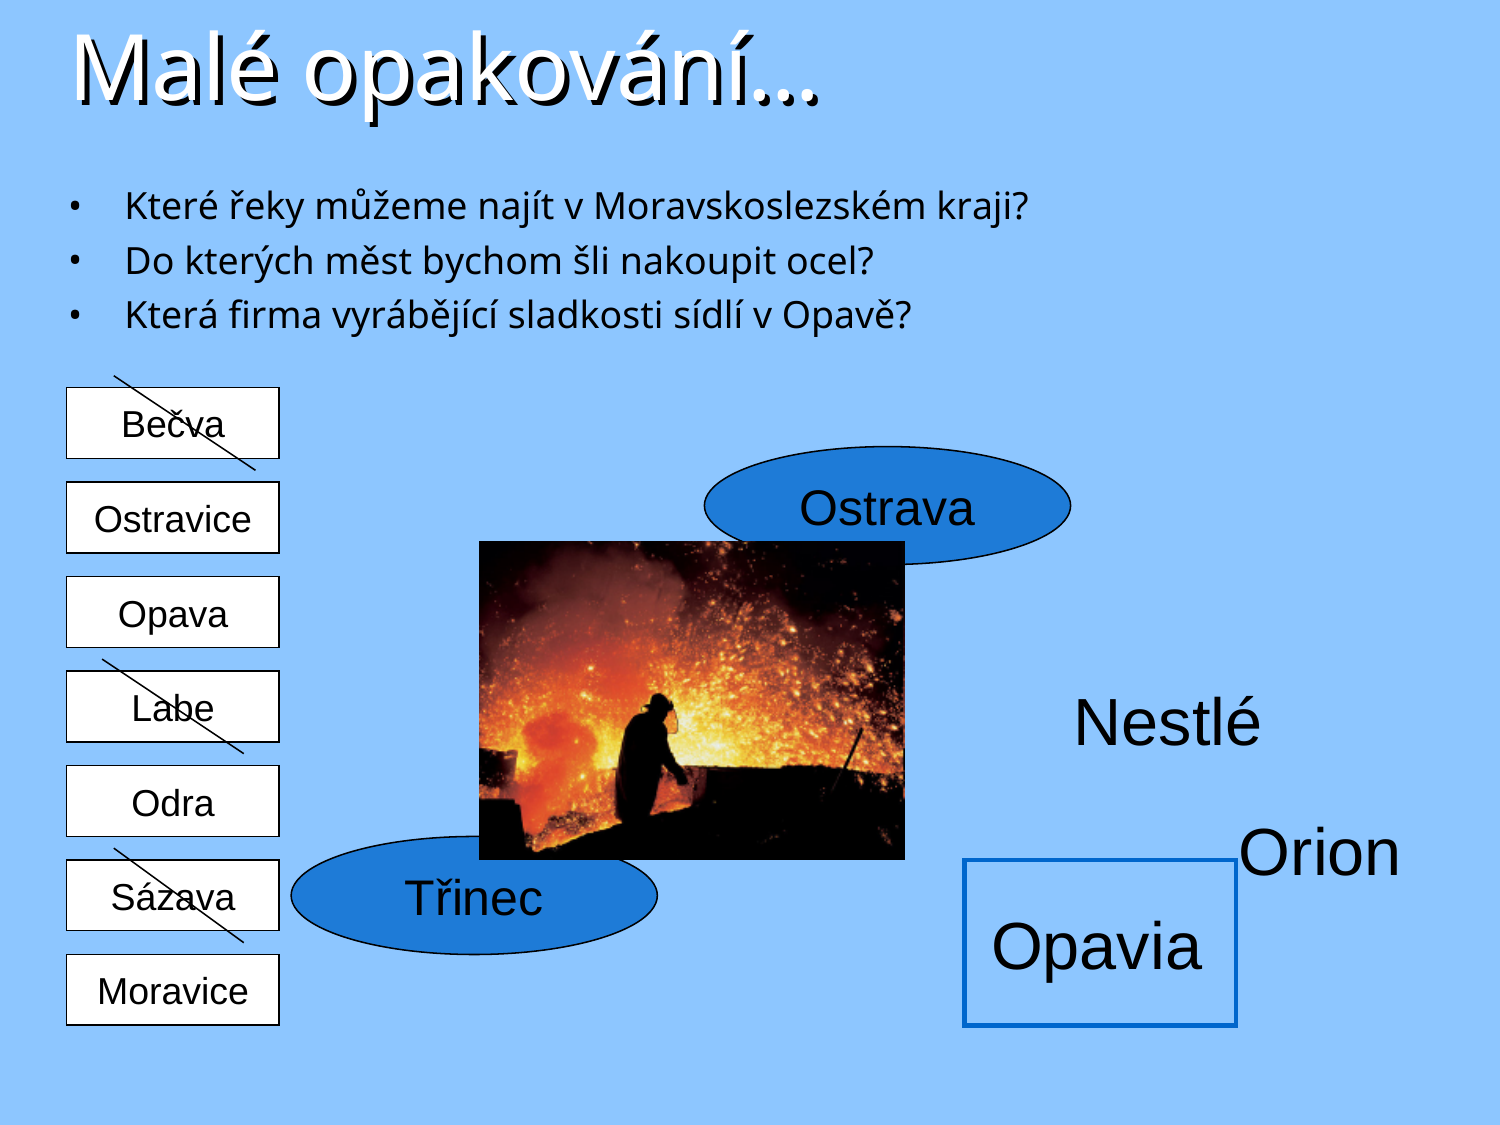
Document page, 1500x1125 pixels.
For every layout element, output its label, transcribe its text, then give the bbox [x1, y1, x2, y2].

text_box Třinec [291, 836, 658, 955]
text_box Labe [157, 711, 167, 719]
text_box Orion [1224, 800, 1437, 897]
text_box Moravice [66, 954, 280, 1026]
text_box Labe [178, 703, 188, 714]
text_box Labe [66, 671, 223, 742]
text_box Bečva [134, 387, 280, 459]
text_box Ostrava [704, 446, 1071, 565]
text_box Bečva [66, 387, 235, 459]
list Které řeky můžeme najít v Moravskoslezském kraji? Do kterých měst bychom šli nakoupit ocel? Která firma vyrábějící sladkosti sídlí v Opavě? [53, 174, 1404, 398]
text_box Sázava [132, 859, 280, 931]
text_box Opava [66, 576, 280, 648]
title Malé opakování… [53, 0, 1404, 128]
text_box Labe [123, 671, 280, 742]
text_box Odra [66, 765, 280, 837]
text_box Sázava [66, 859, 225, 931]
text_box [964, 859, 1236, 1026]
text_box Nestlé [1058, 671, 1296, 767]
text_box Ostravice [66, 482, 280, 553]
picture [479, 541, 905, 860]
